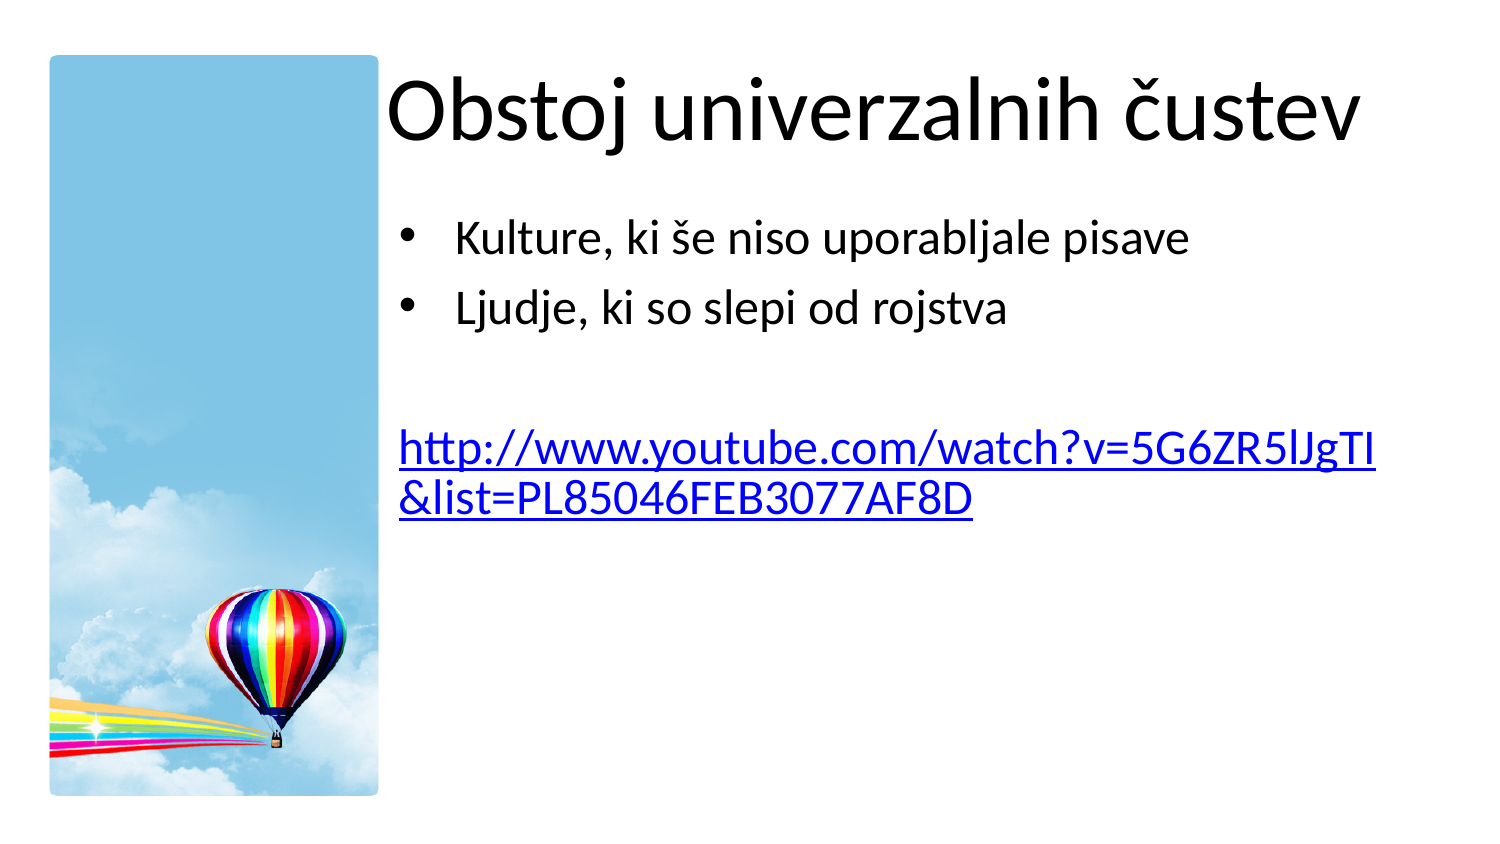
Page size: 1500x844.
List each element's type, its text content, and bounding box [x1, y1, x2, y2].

title Obstoj univerzalnih čustev [324, 33, 1425, 175]
list Kulture, ki še niso uporabljale pisave Ljudje, ki so slepi od rojstva http://www.youtube.com/watch?v=5G6ZR5lJgTI&list=PL85046FEB3077AF8D [383, 196, 1425, 754]
picture [0, 0, 1500, 844]
